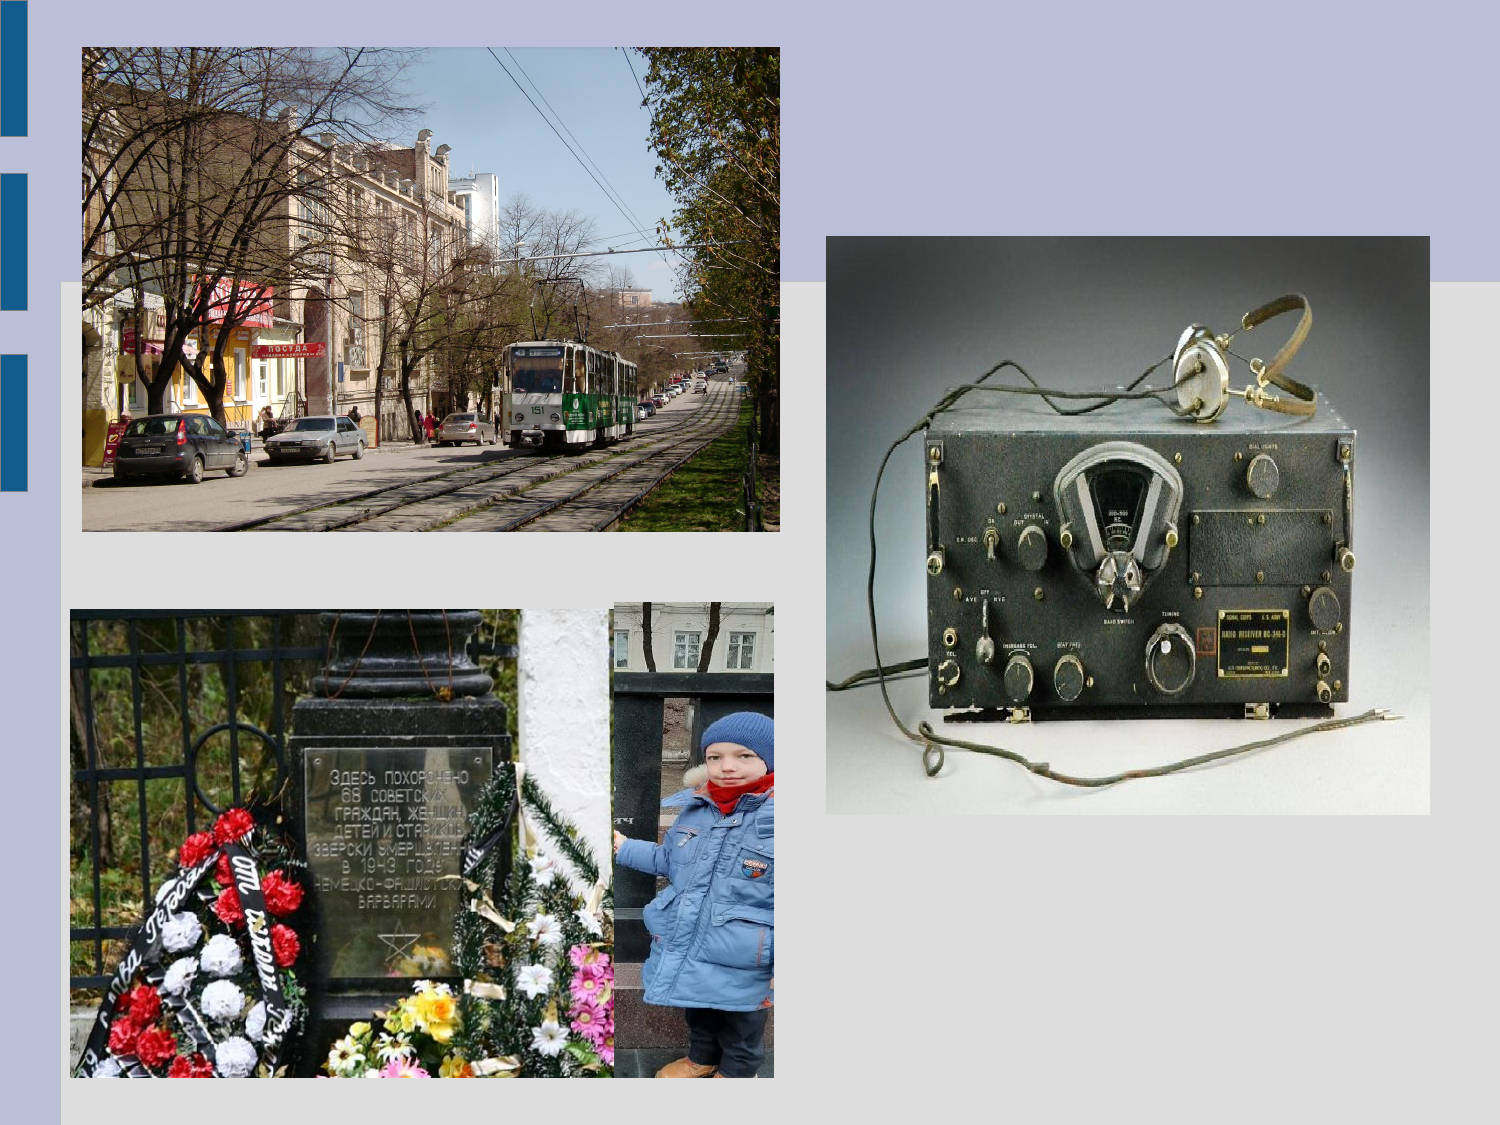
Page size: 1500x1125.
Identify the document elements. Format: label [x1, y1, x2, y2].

picture [826, 236, 1430, 815]
picture [70, 602, 774, 1078]
picture [82, 47, 780, 532]
